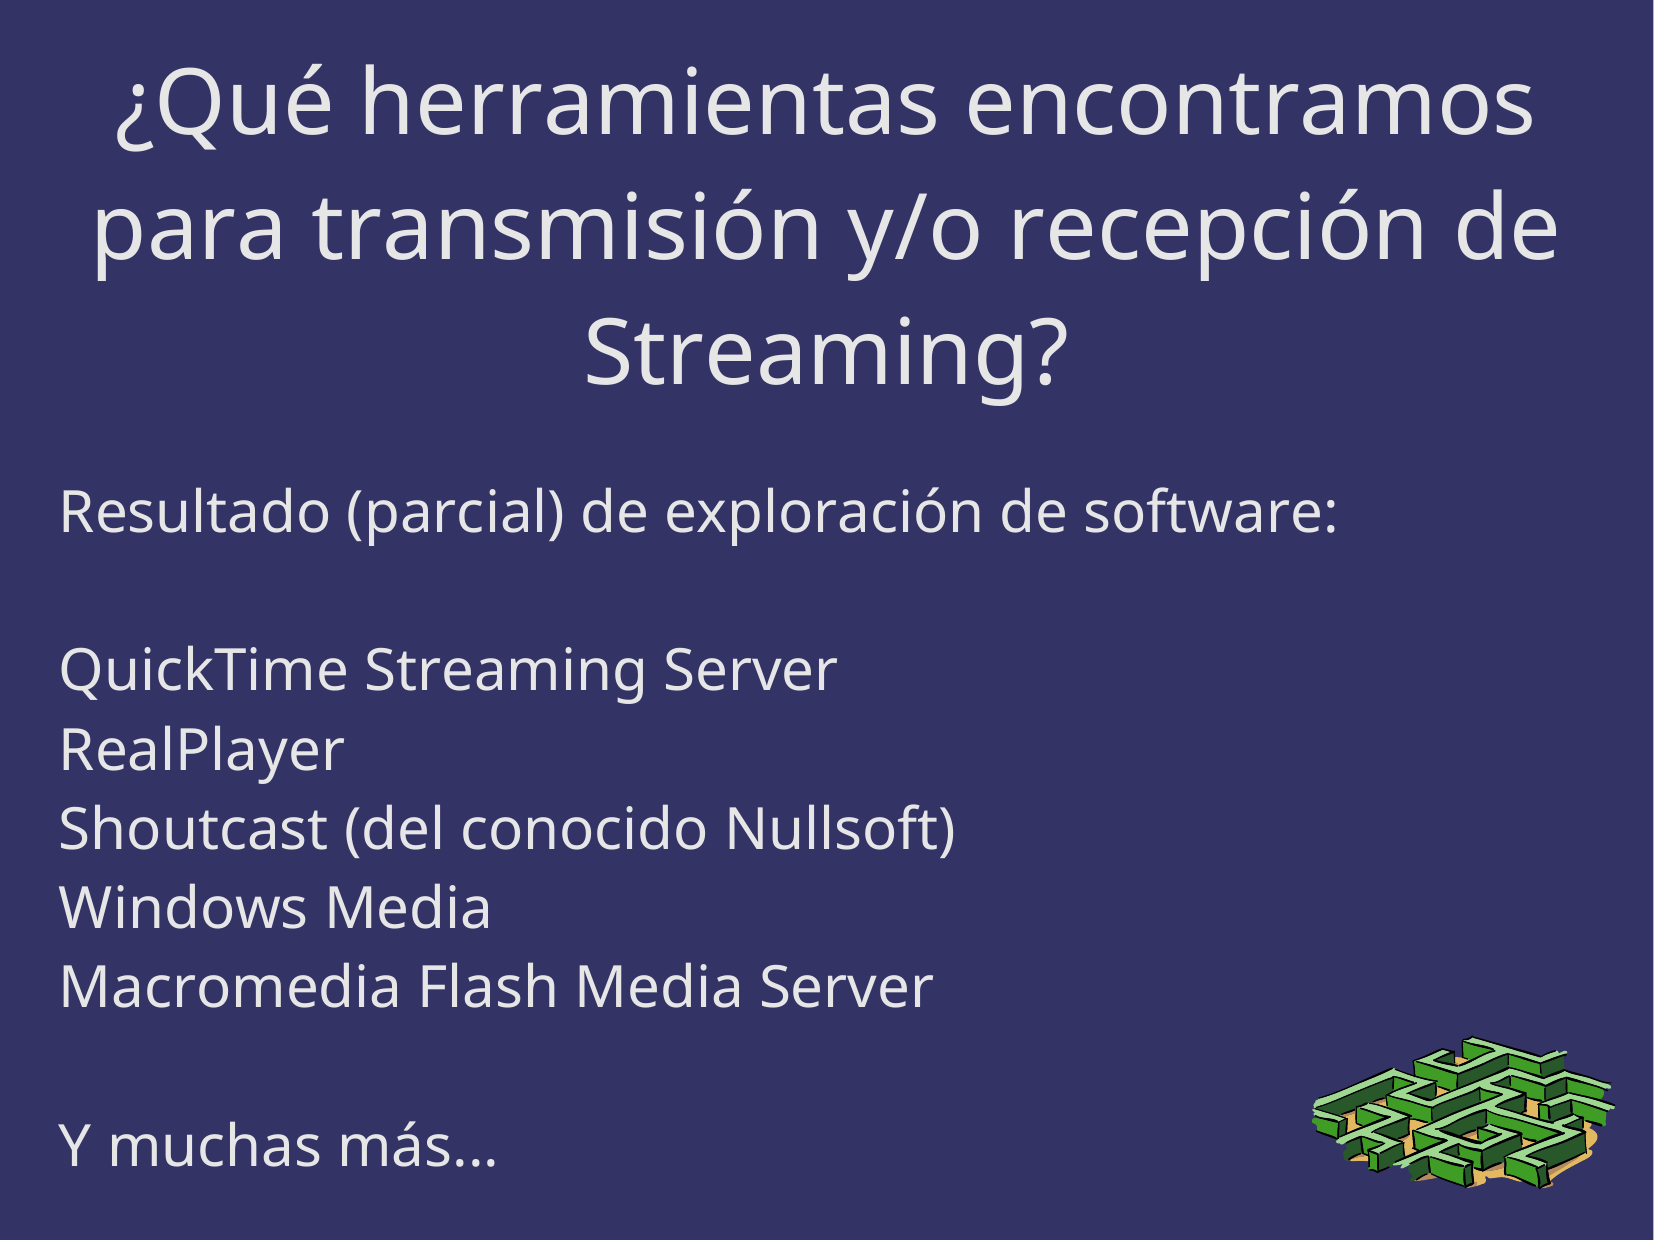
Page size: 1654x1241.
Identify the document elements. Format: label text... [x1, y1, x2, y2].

subtitle Resultado (parcial) de exploración de software: QuickTime Streaming Server RealPlayer Shoutcast (del conocido Nullsoft) Windows Media Macromedia Flash Media Server Y muchas más... [59, 442, 1506, 1211]
title ¿Qué herramientas encontramos para transmisión y/o recepción de Streaming? [59, 63, 1595, 385]
